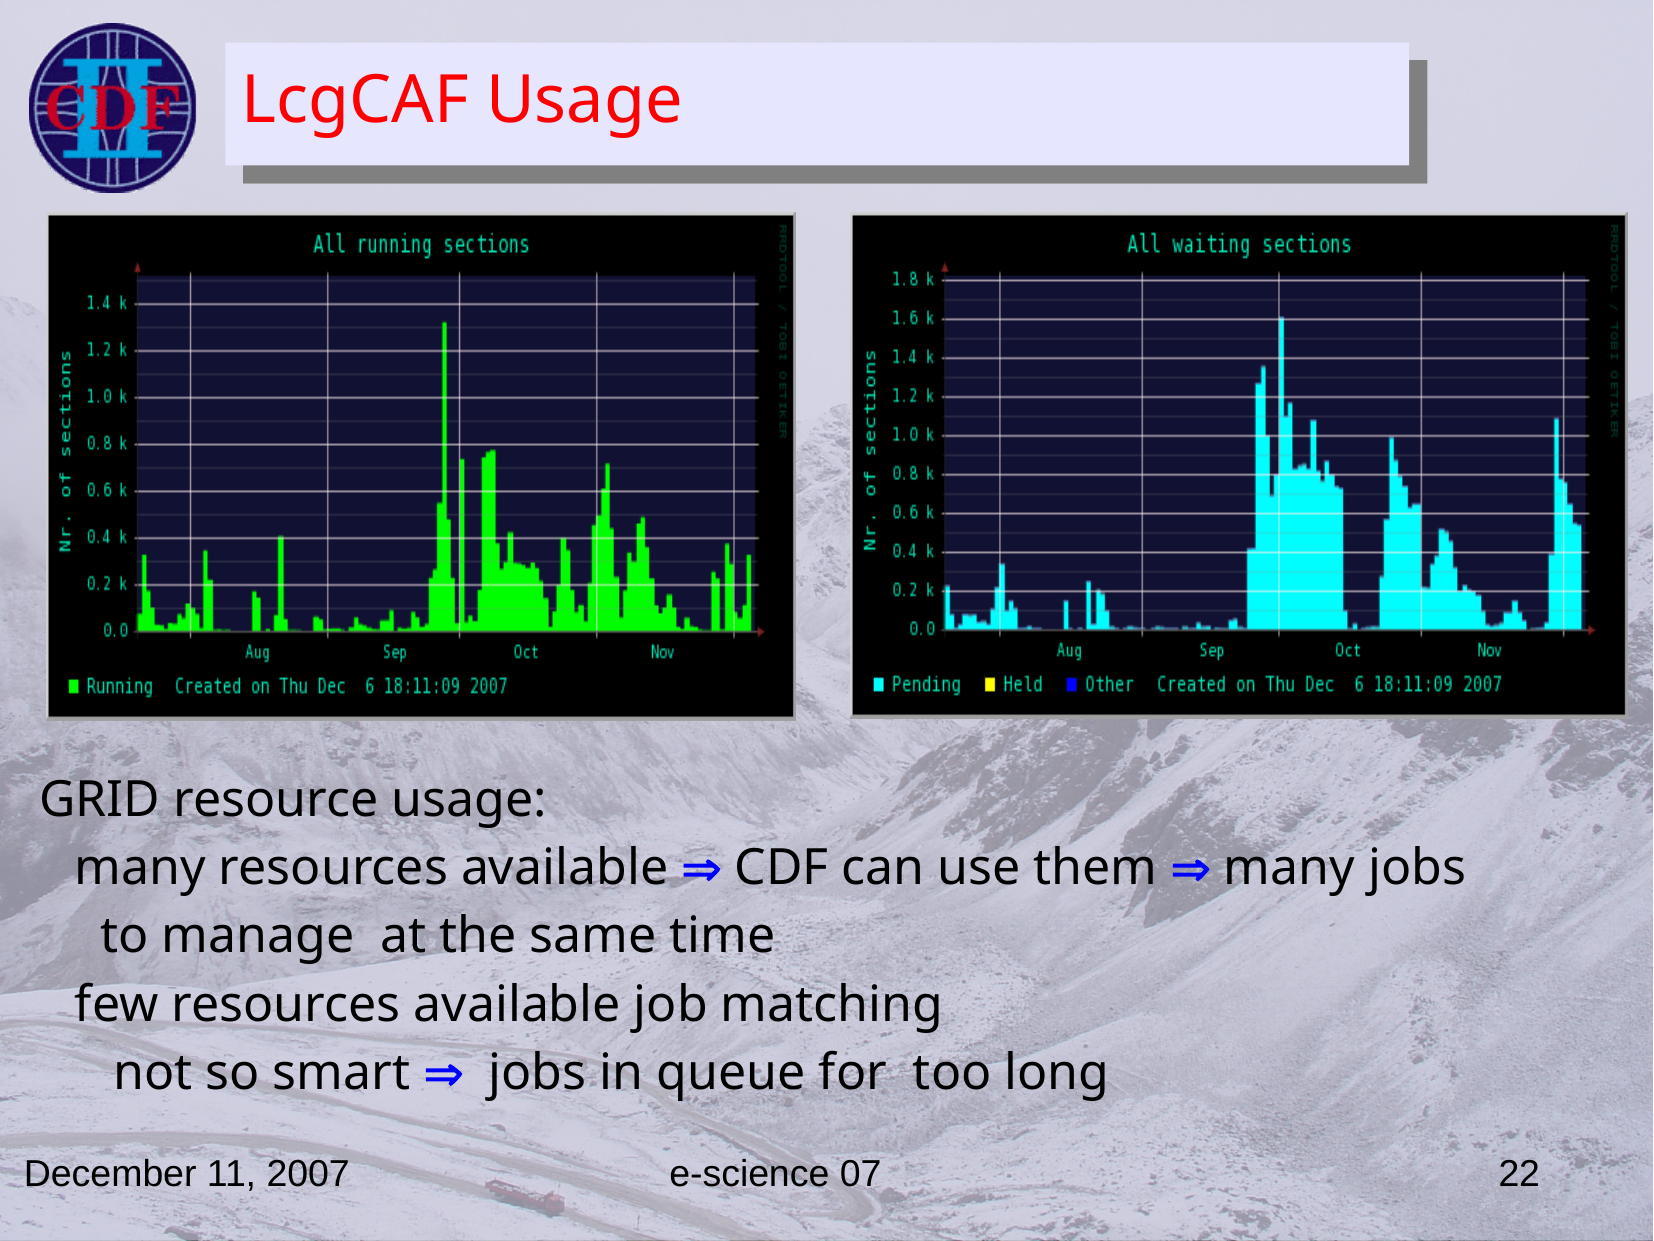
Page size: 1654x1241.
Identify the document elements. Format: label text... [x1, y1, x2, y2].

text_box <number> [1483, 1145, 1653, 1229]
picture [850, 212, 1628, 719]
text_box e-science 07 [655, 1144, 896, 1229]
text_box December 11, 2007 [11, 1144, 362, 1229]
picture [46, 212, 796, 721]
text_box GRID resource usage: many resources available  CDF can use them  many jobs to manage at the same time few resources available job matching not so smart  jobs in queue for too long [10, 753, 1585, 1120]
text_box LcgCAF Usage [225, 42, 1410, 166]
text_box [0, 0, 1653, 1241]
picture [29, 23, 198, 193]
